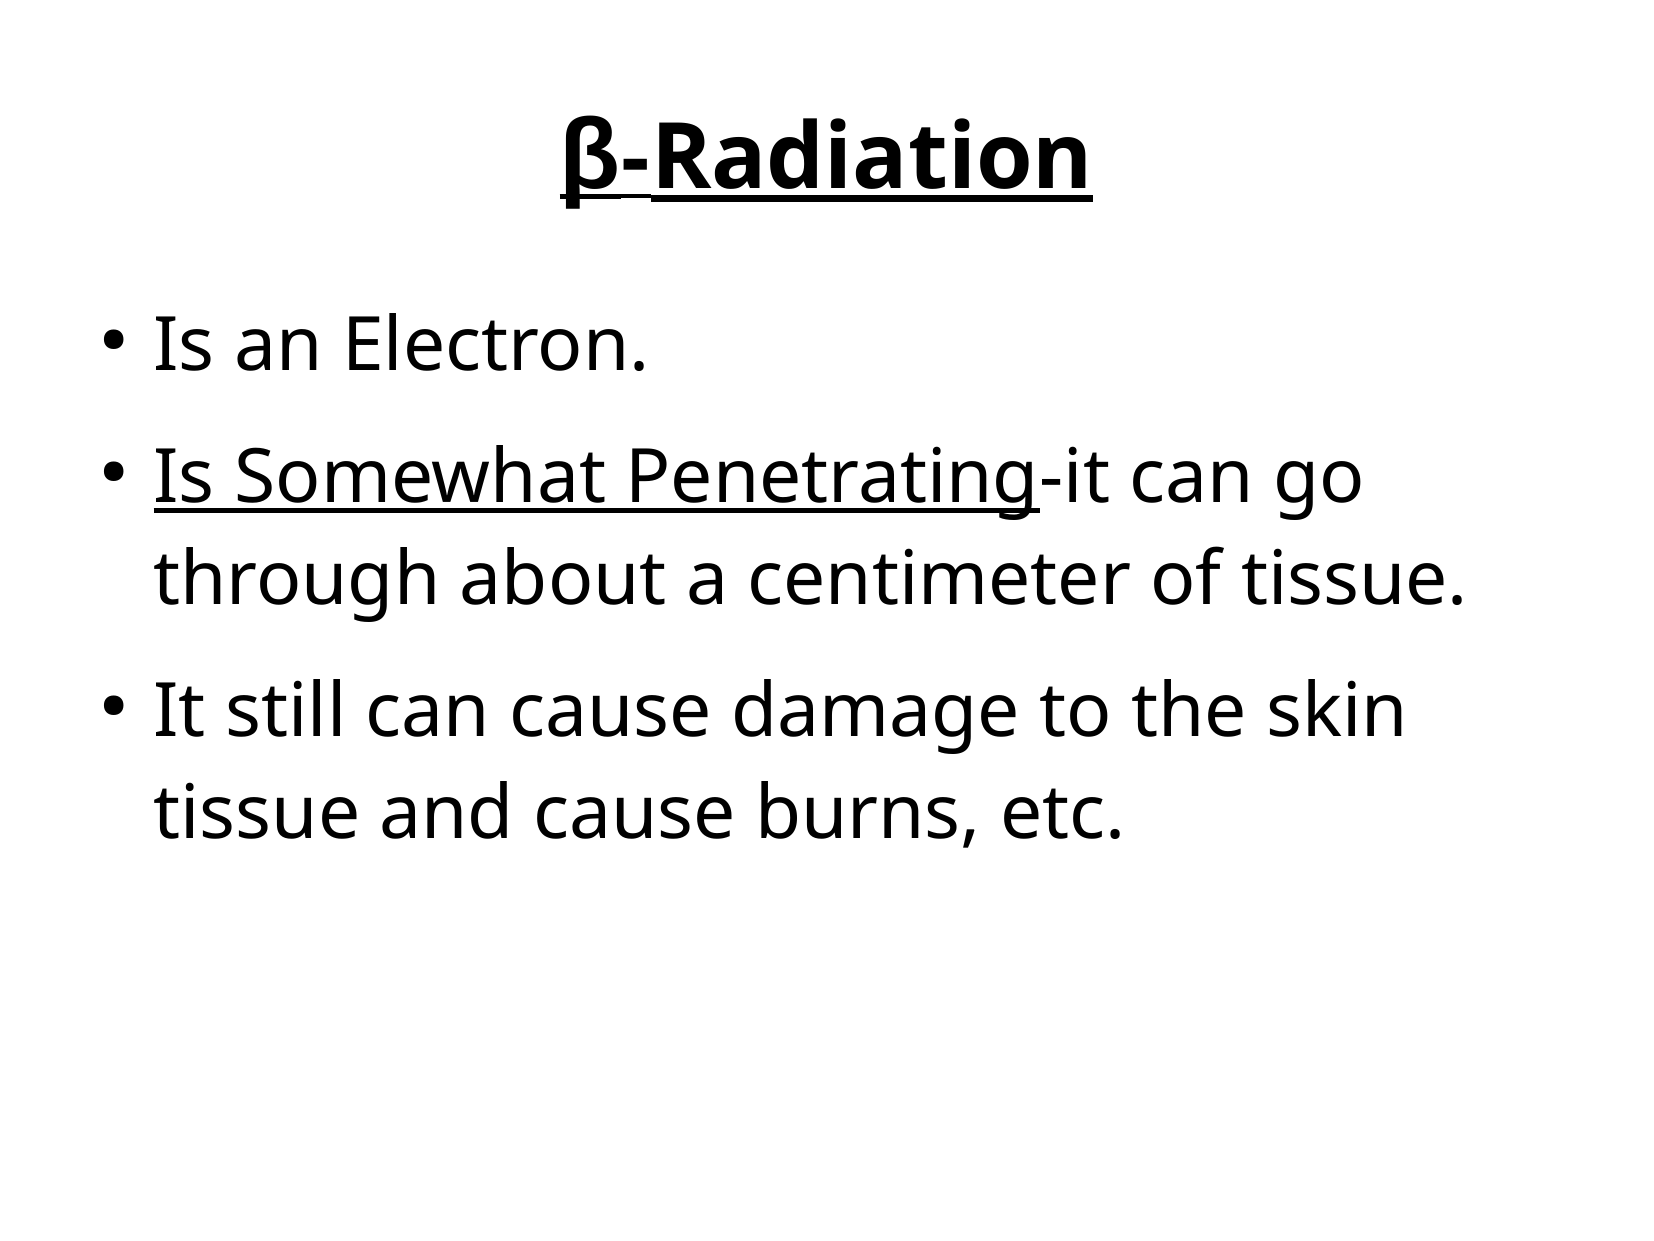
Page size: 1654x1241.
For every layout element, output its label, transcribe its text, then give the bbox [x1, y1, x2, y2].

list Is an Electron. Is Somewhat Penetrating-it can go through about a centimeter of tissue. It still can cause damage to the skin tissue and cause burns, etc. [82, 290, 1571, 1010]
title β-Radiation [82, 49, 1571, 257]
